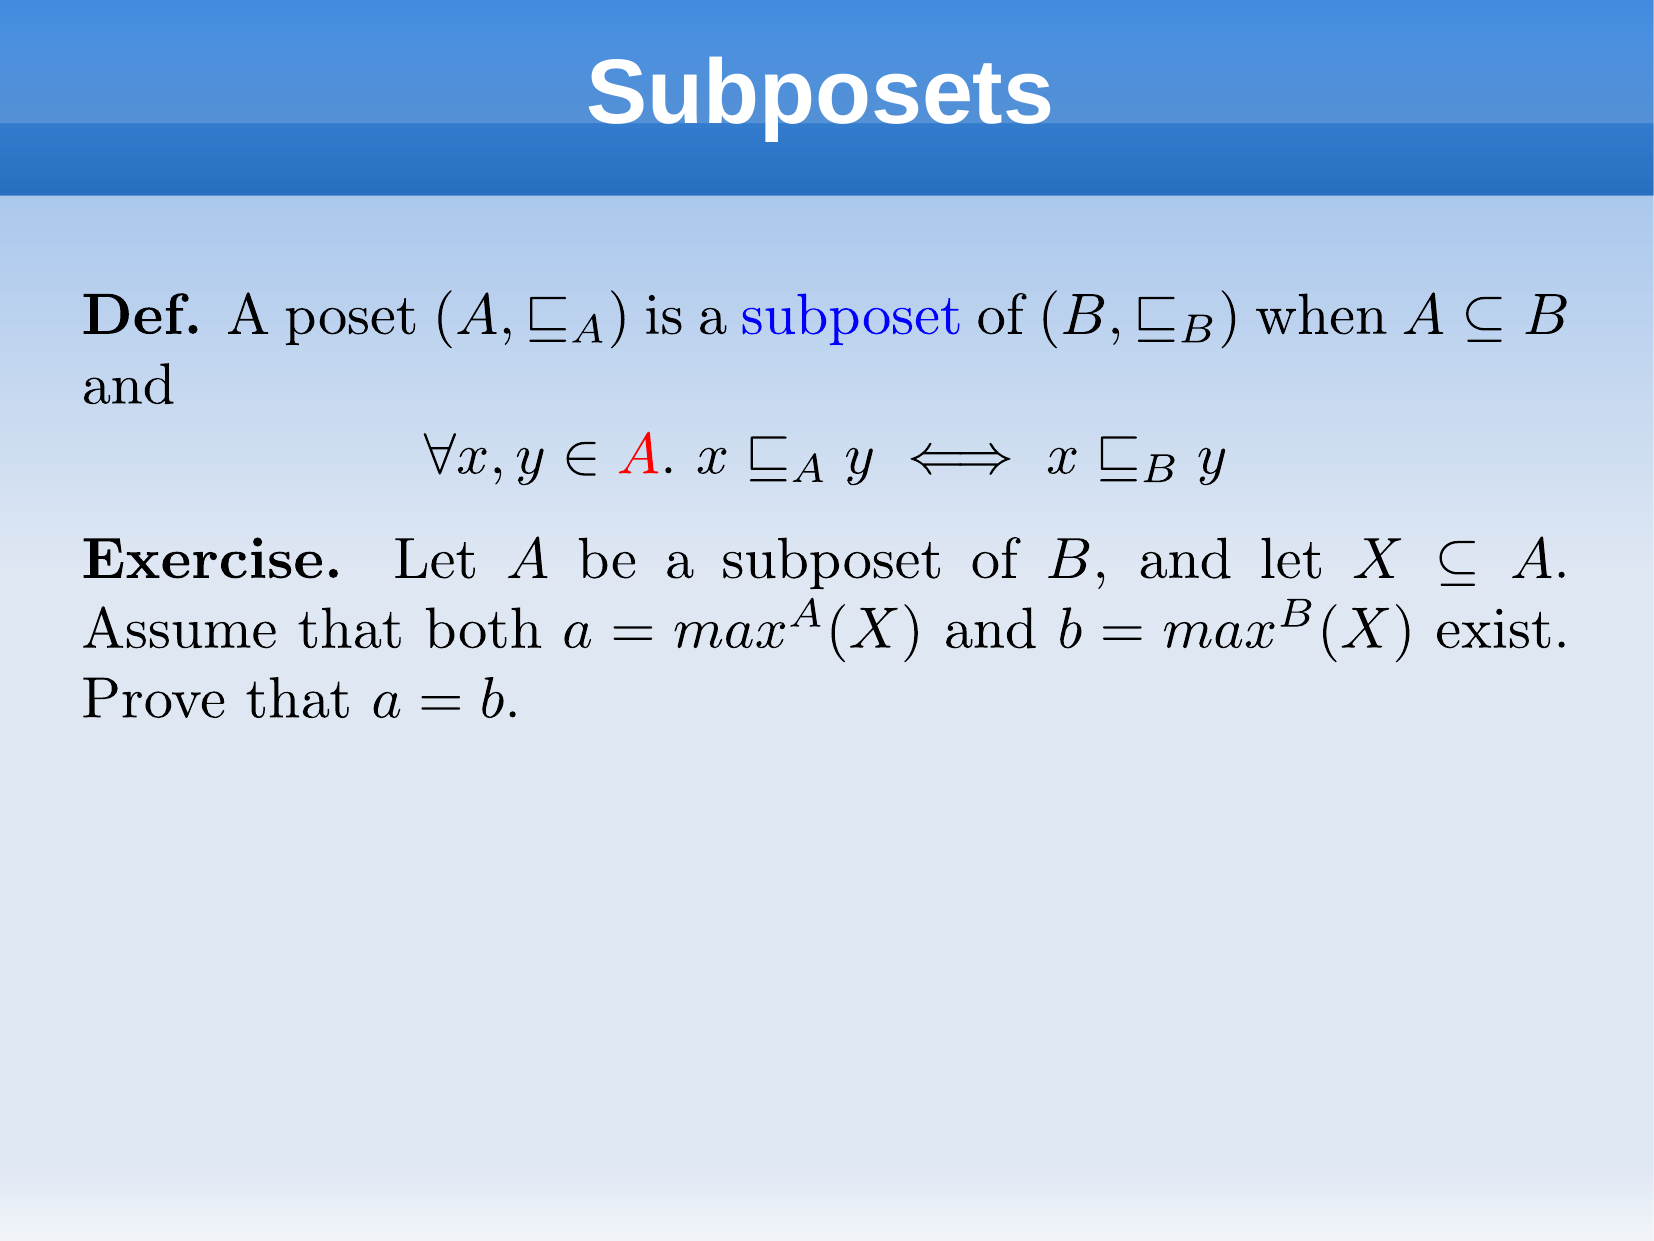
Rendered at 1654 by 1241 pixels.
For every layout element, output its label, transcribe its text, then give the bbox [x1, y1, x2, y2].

text_box [81, 290, 1570, 719]
picture [0, 0, 1654, 1241]
title Subposets [76, 0, 1565, 188]
